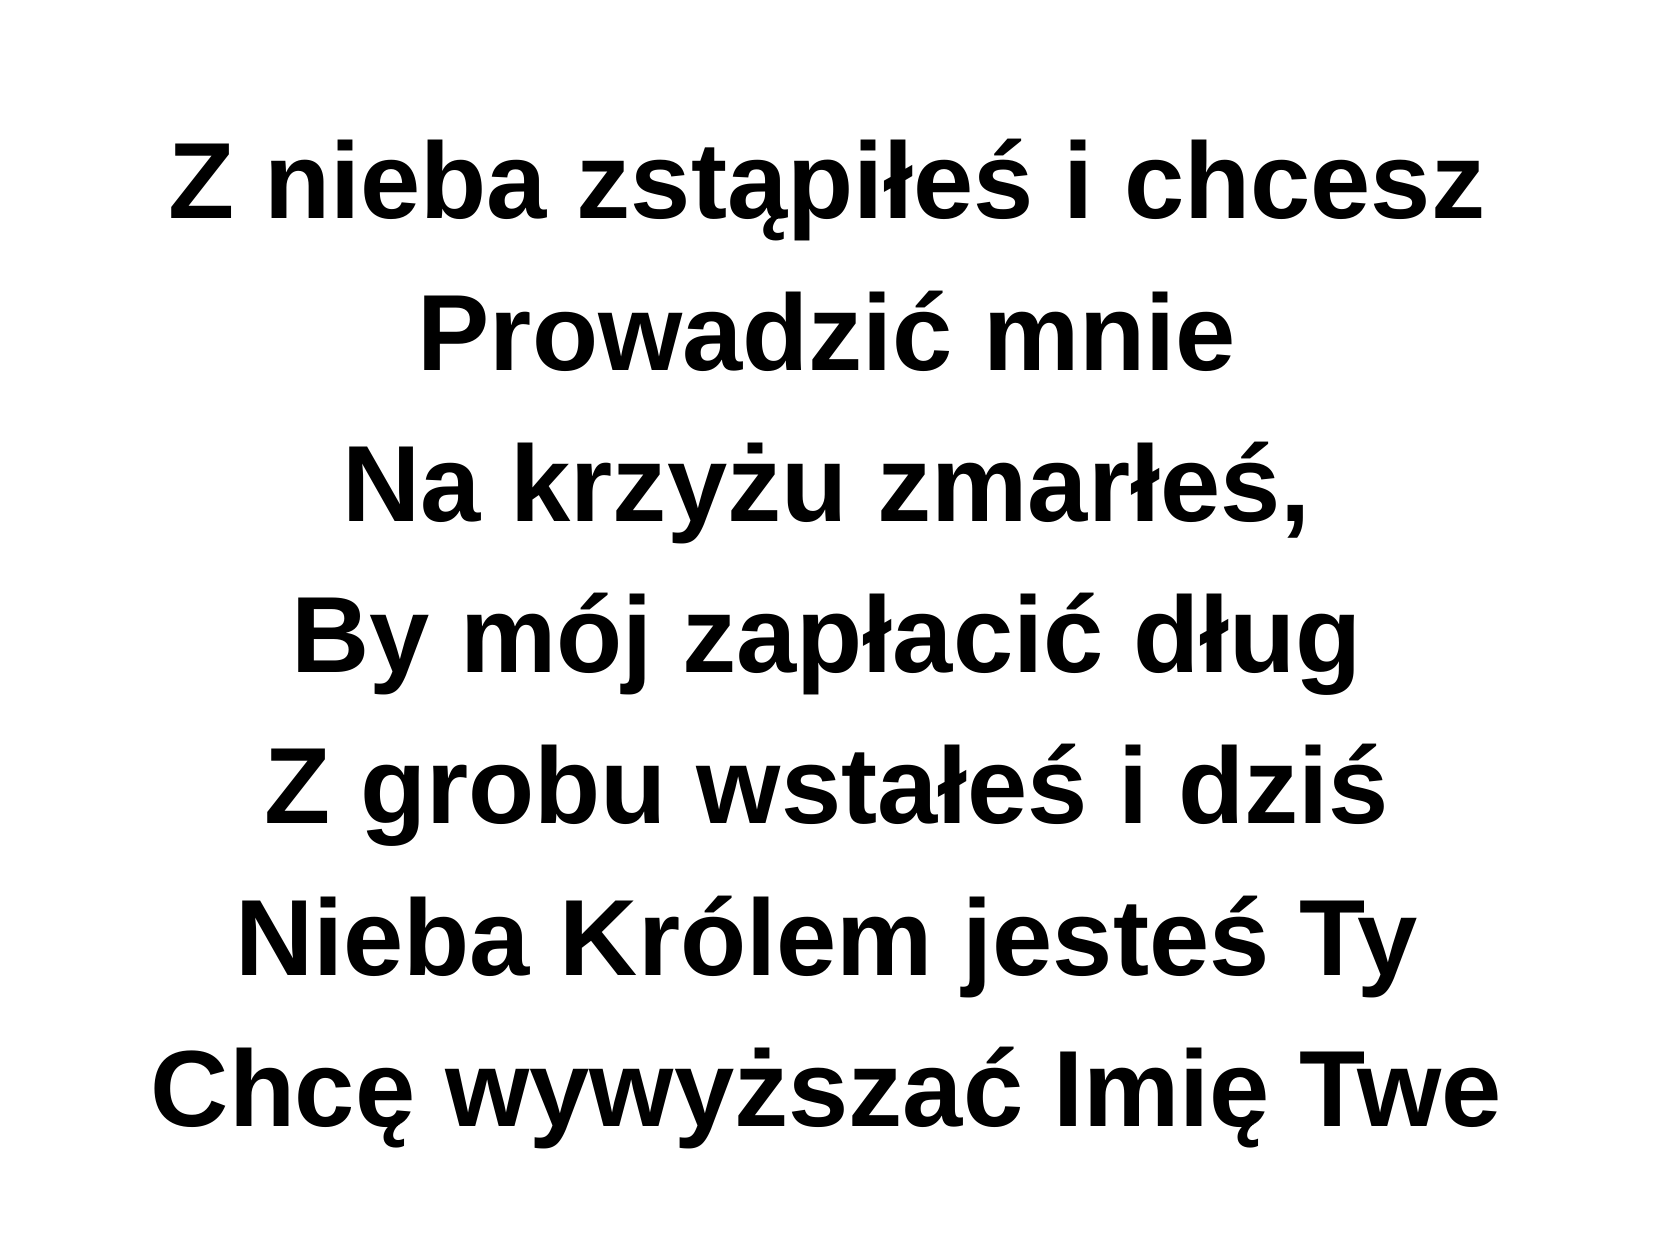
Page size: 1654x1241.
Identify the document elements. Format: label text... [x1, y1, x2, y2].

subtitle Z nieba zstąpiłeś i chcesz Prowadzić mnie Na krzyżu zmarłeś, By mój zapłacić dług Z grobu wstałeś i dziś Nieba Królem jesteś Ty Chcę wywyższać Imię Twe [0, 0, 1654, 1241]
